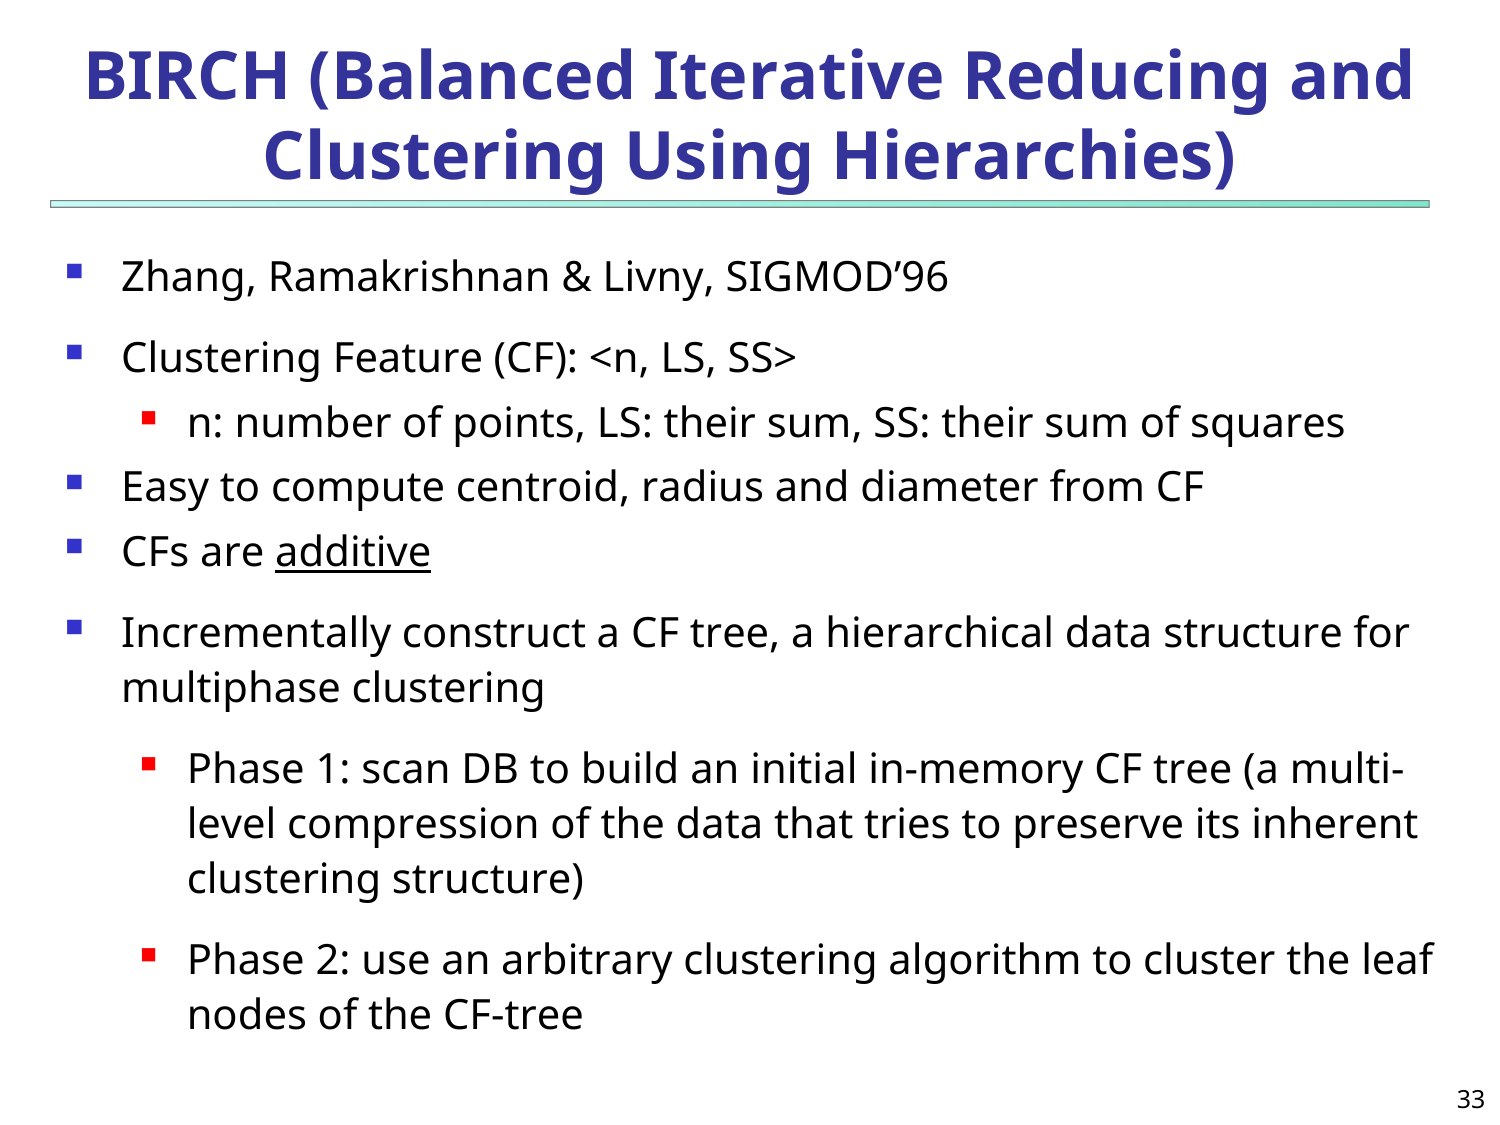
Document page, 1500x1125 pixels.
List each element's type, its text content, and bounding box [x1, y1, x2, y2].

title BIRCH (Balanced Iterative Reducing and Clustering Using Hierarchies) [0, 0, 1500, 200]
list Zhang, Ramakrishnan & Livny, SIGMOD’96 Clustering Feature (CF): <n, LS, SS> n: number of points, LS: their sum, SS: their sum of squares Easy to compute centroid, radius and diameter from CF CFs are additive Incrementally construct a CF tree, a hierarchical data structure for multiphase clustering Phase 1: scan DB to build an initial in-memory CF tree (a multi-level compression of the data that tries to preserve its inherent clustering structure) Phase 2: use an arbitrary clustering algorithm to cluster the leaf nodes of the CF-tree [50, 237, 1463, 1088]
text_box <number> [1187, 1062, 1500, 1125]
